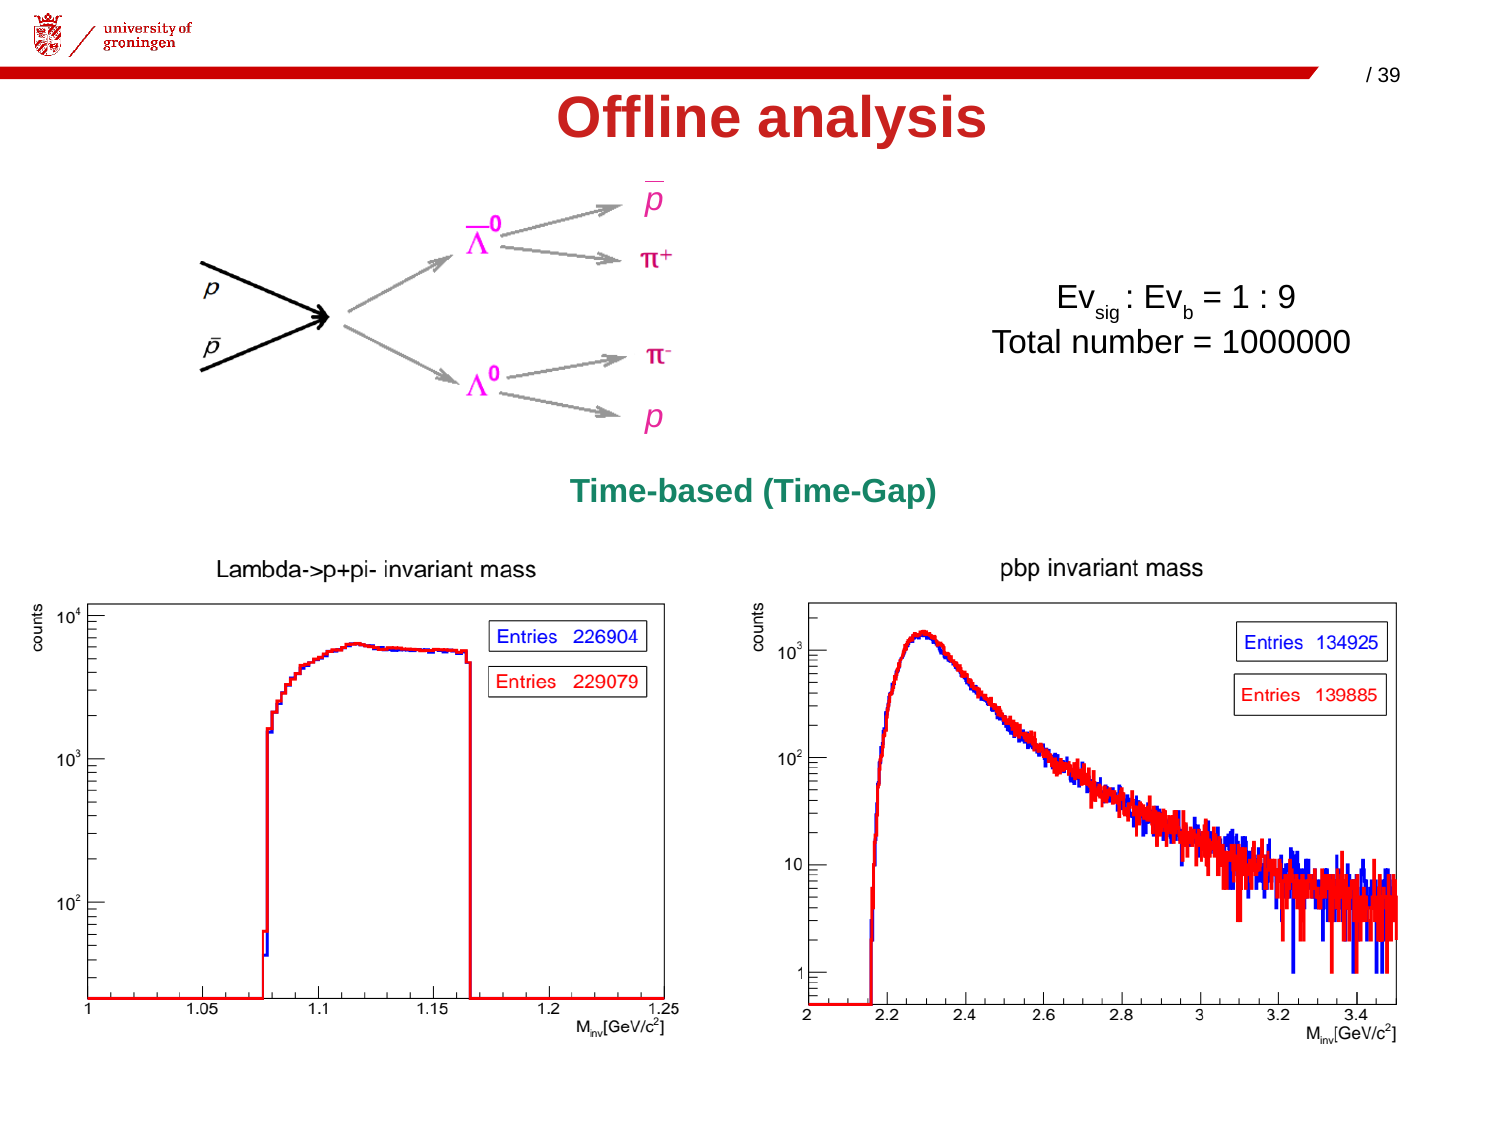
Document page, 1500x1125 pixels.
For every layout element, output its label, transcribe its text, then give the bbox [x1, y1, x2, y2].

text_box Evsig : Evb = 1 : 9 Total number = 1000000 [885, 197, 1468, 443]
picture [336, 200, 678, 426]
text_box p [641, 173, 661, 227]
text_box p [641, 389, 661, 442]
text_box / 1 [1351, 55, 1487, 94]
picture [15, 552, 1469, 1054]
picture [634, 339, 680, 370]
text_box Time-based (Time-Gap) [555, 464, 977, 554]
picture [195, 261, 330, 375]
picture [34, 13, 192, 57]
text_box Offline analysis [330, 77, 1216, 353]
